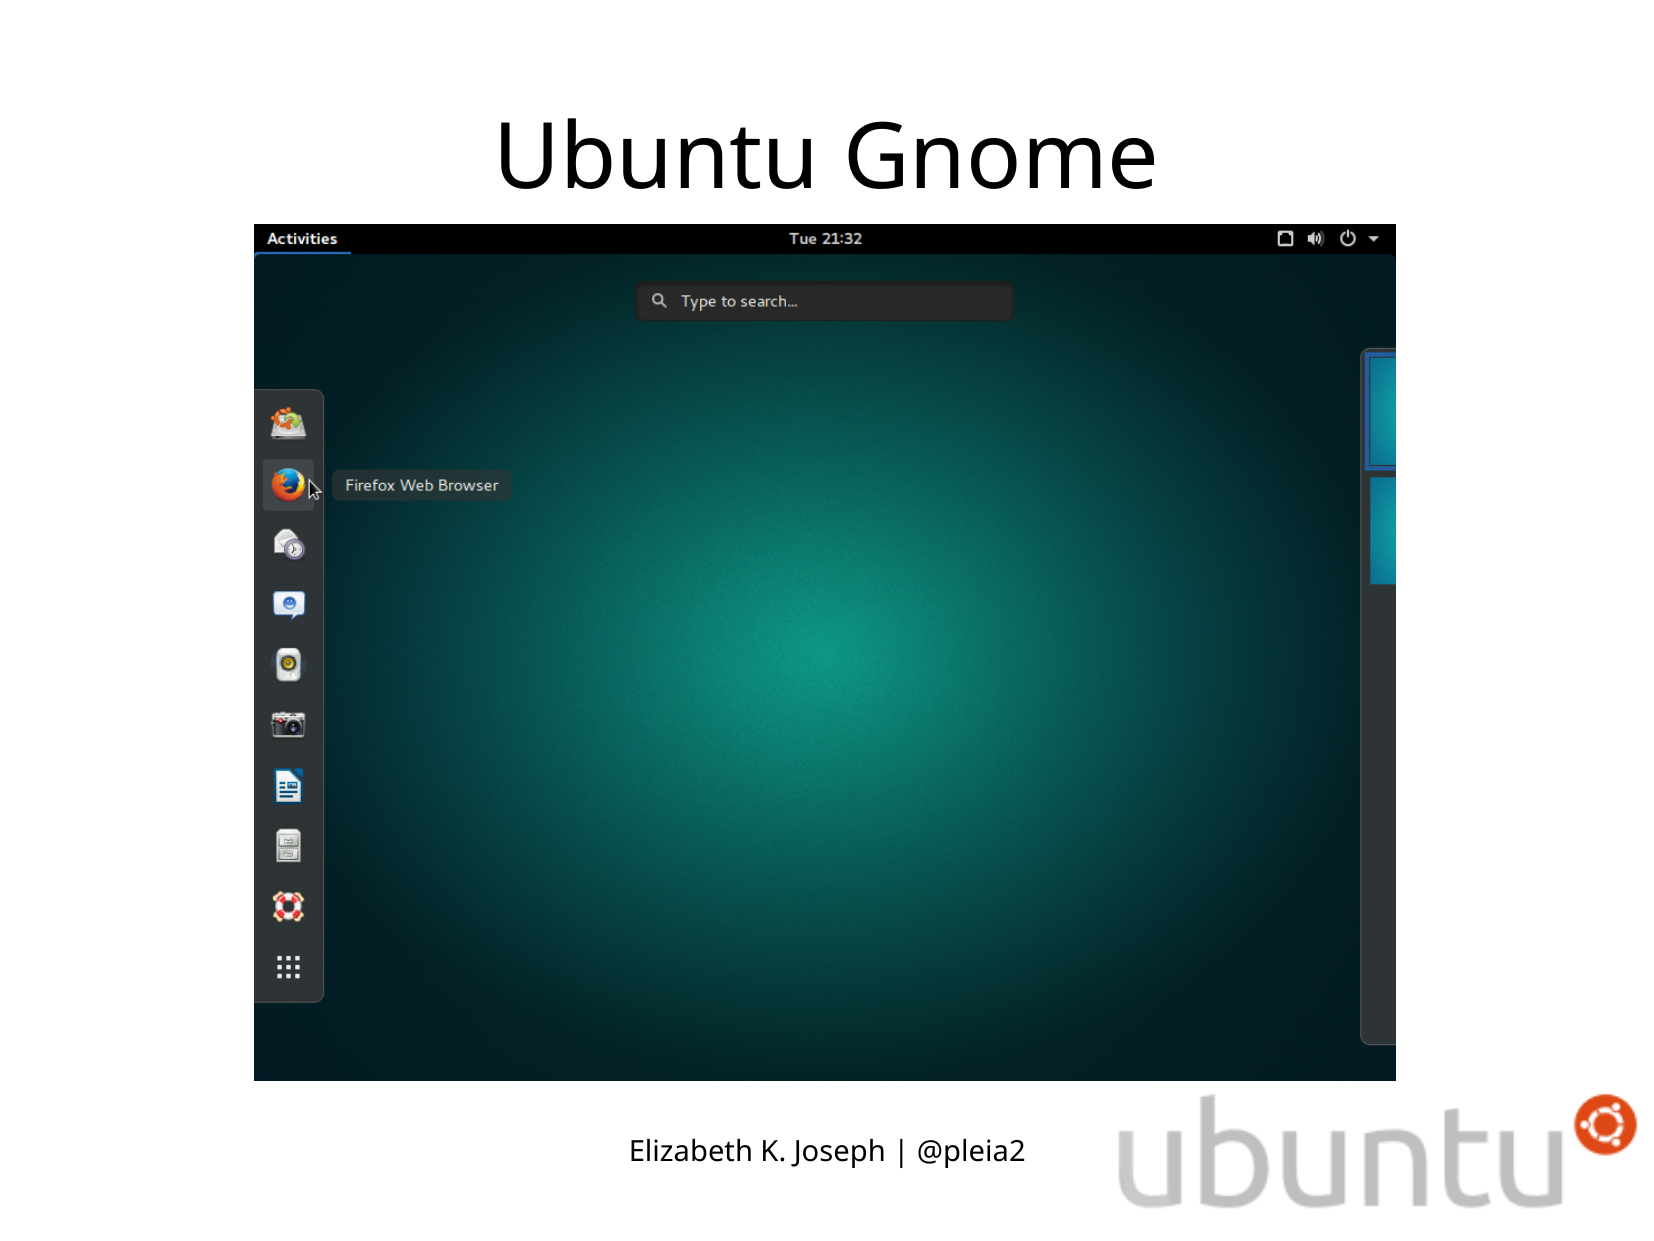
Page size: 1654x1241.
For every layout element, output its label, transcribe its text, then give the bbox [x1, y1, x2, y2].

title Ubuntu Gnome [82, 49, 1571, 257]
picture [0, 0, 1654, 1241]
